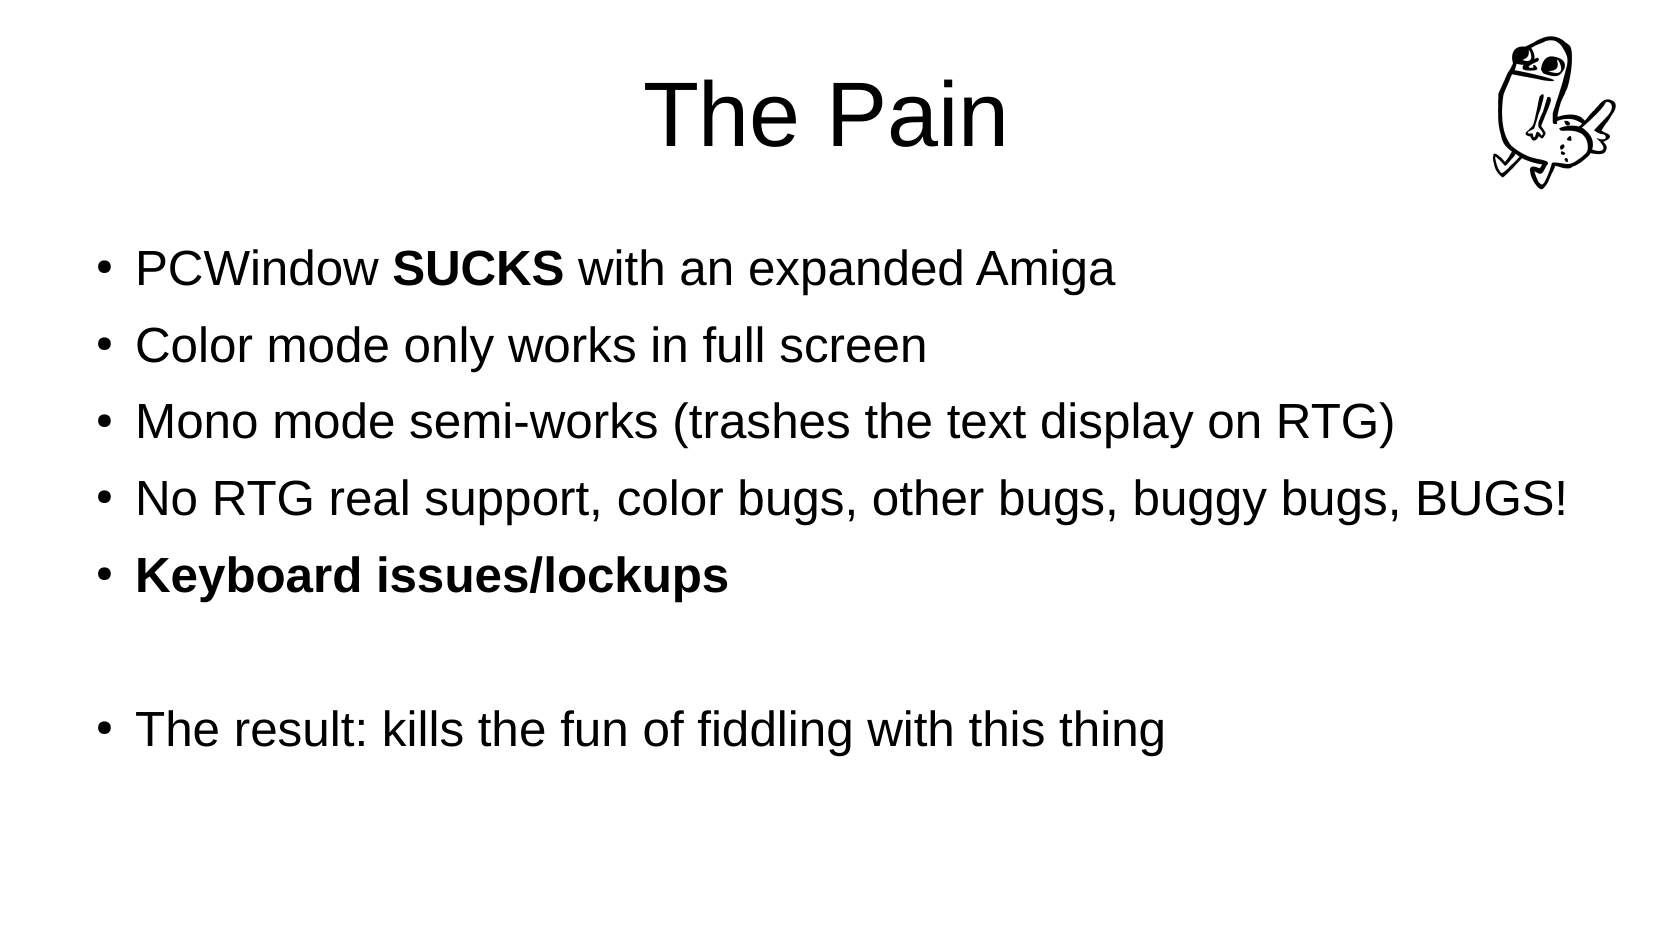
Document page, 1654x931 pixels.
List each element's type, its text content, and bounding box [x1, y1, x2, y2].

list PCWindow SUCKS with an expanded Amiga Color mode only works in full screen Mono mode semi-works (trashes the text display on RTG) No RTG real support, color bugs, other bugs, buggy bugs, BUGS! Keyboard issues/lockups The result: kills the fun of fiddling with this thing [82, 240, 1571, 781]
title The Pain [82, 37, 1485, 193]
picture [1485, 29, 1620, 193]
